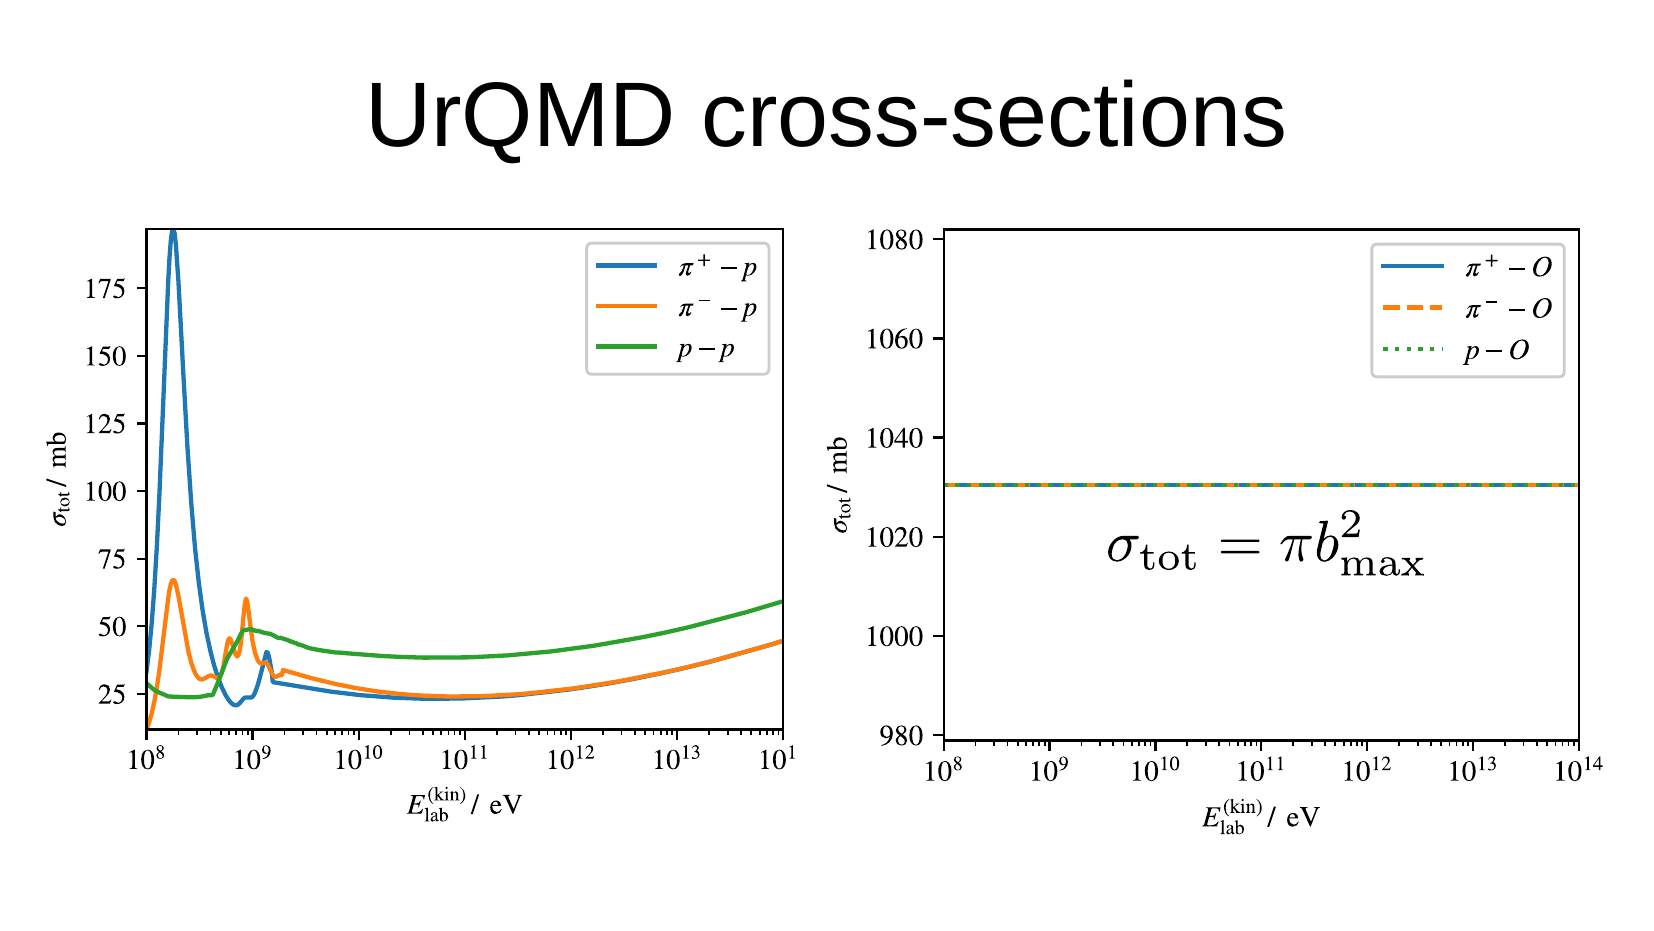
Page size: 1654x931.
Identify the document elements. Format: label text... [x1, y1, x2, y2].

text_box [1105, 510, 1426, 576]
title UrQMD cross-sections [82, 37, 1571, 193]
picture [13, 195, 1637, 871]
